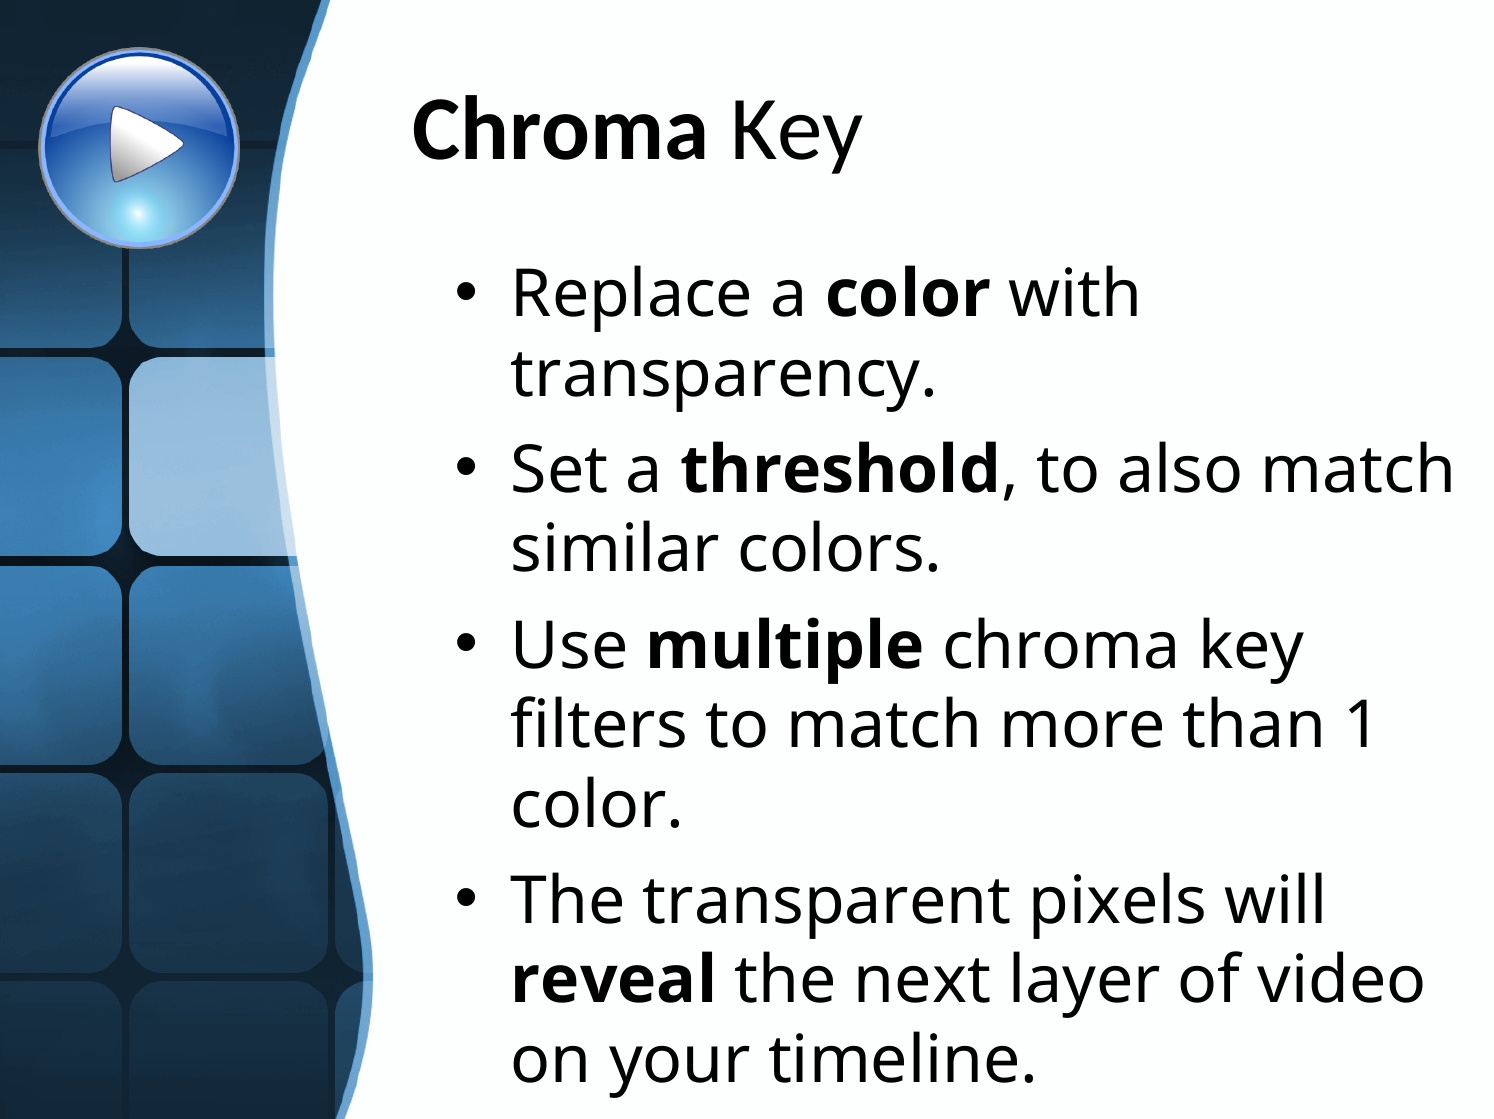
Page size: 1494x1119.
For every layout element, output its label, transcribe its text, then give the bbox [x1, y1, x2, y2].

picture [0, 0, 1494, 1119]
title Chroma Key [397, 30, 1479, 217]
list Replace a color with transparency. Set a threshold, to also match similar colors. Use multiple chroma key filters to match more than 1 color. The transparent pixels will reveal the next layer of video on your timeline. [439, 243, 1483, 1103]
